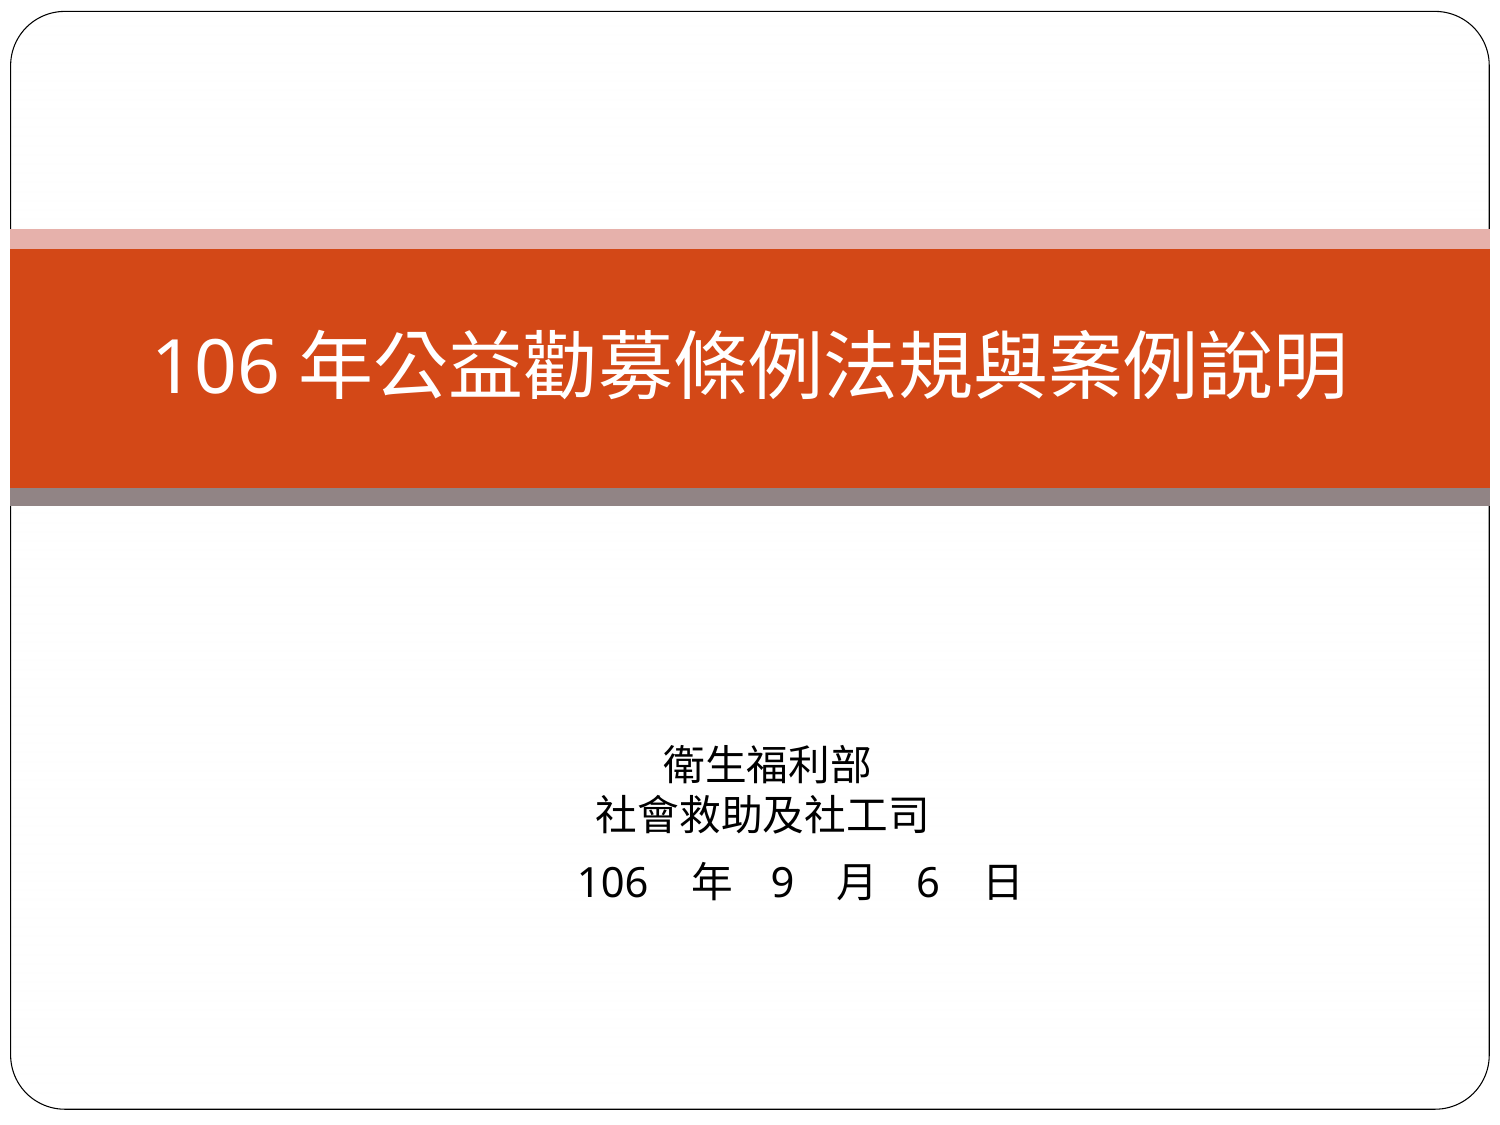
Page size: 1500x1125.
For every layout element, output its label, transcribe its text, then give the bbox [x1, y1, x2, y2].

text_box 106 年 9 月 6 日 [561, 848, 967, 914]
text_box 衛生福利部 社會救助及社工司 [580, 731, 948, 848]
title 106年公益勸募條例法規與案例說明 [75, 247, 1426, 489]
